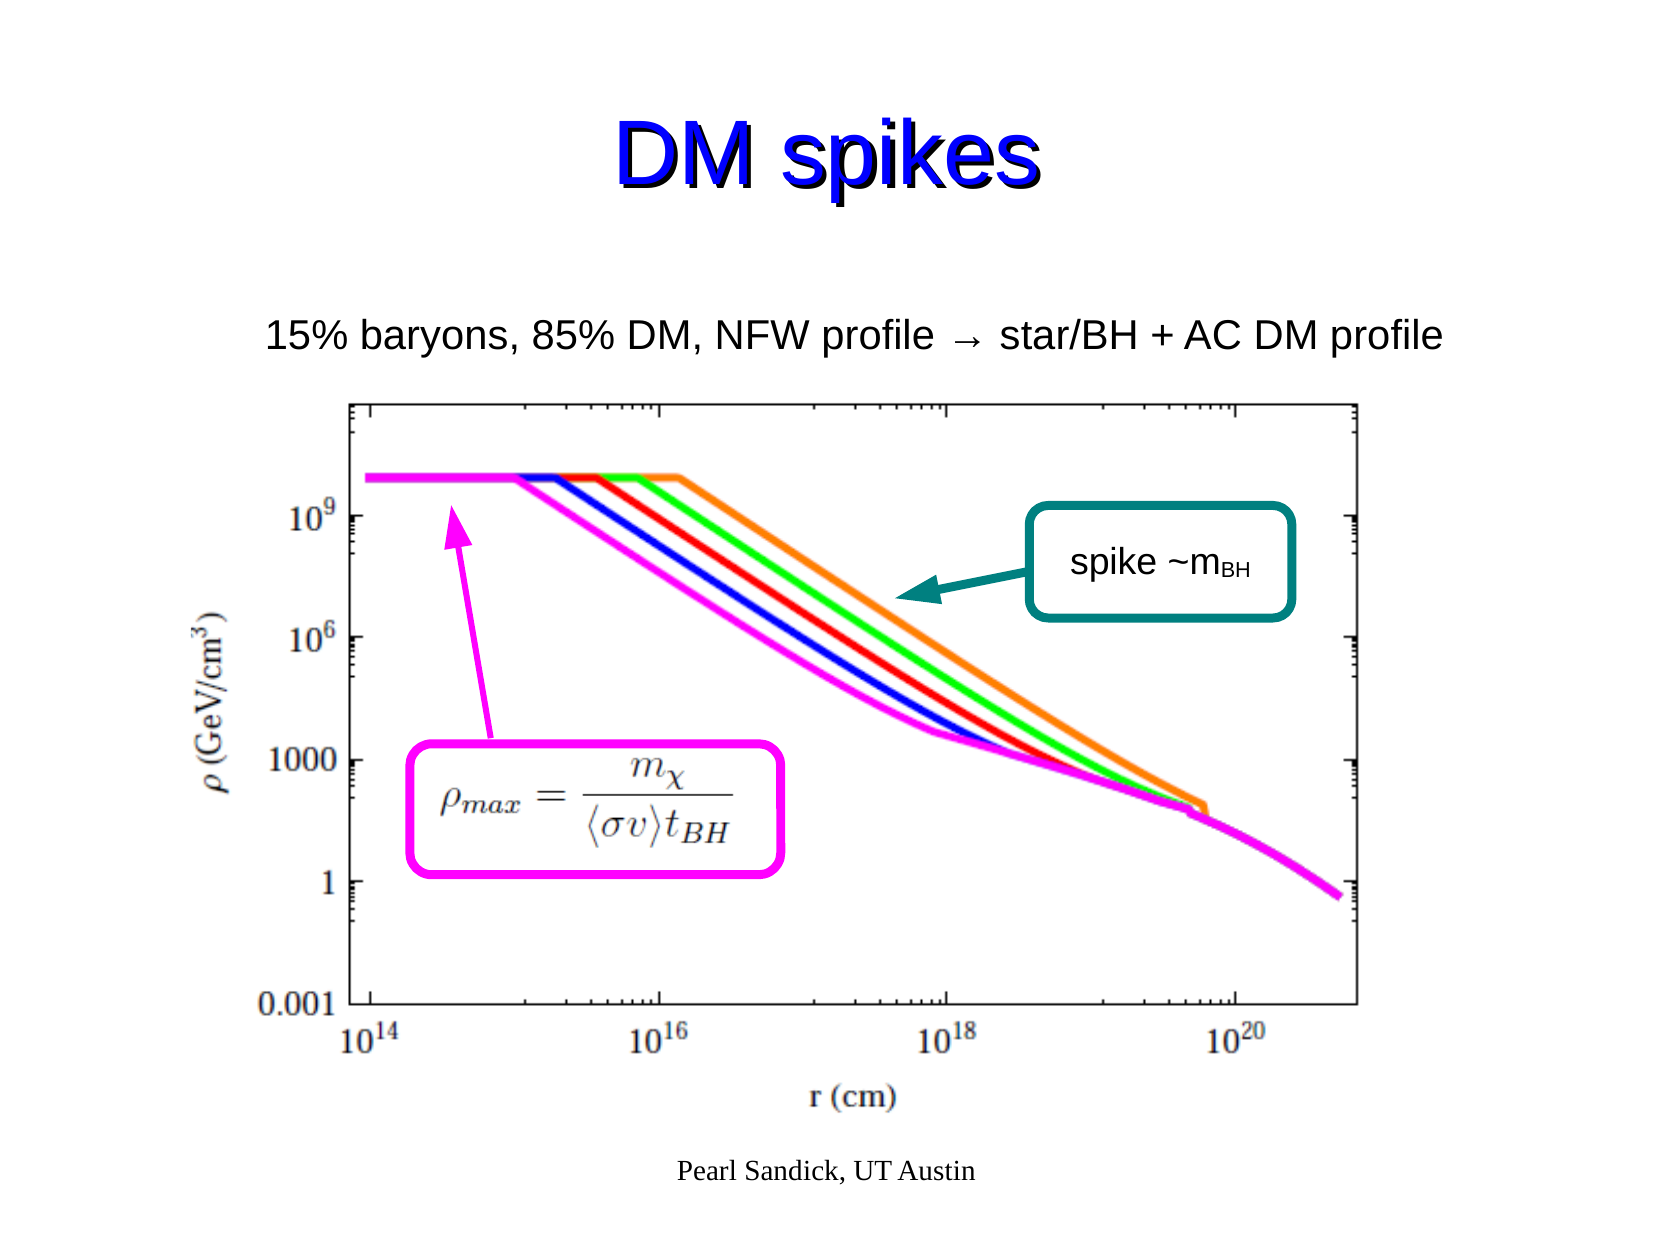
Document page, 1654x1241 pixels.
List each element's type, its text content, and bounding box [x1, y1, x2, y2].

picture [190, 394, 1369, 1127]
text_box spike ~mBH [1029, 505, 1292, 619]
text_box 15% baryons, 85% DM, NFW profile → star/BH + AC DM profile [250, 304, 1452, 372]
text_box [409, 743, 781, 875]
title DM spikes [82, 49, 1571, 257]
